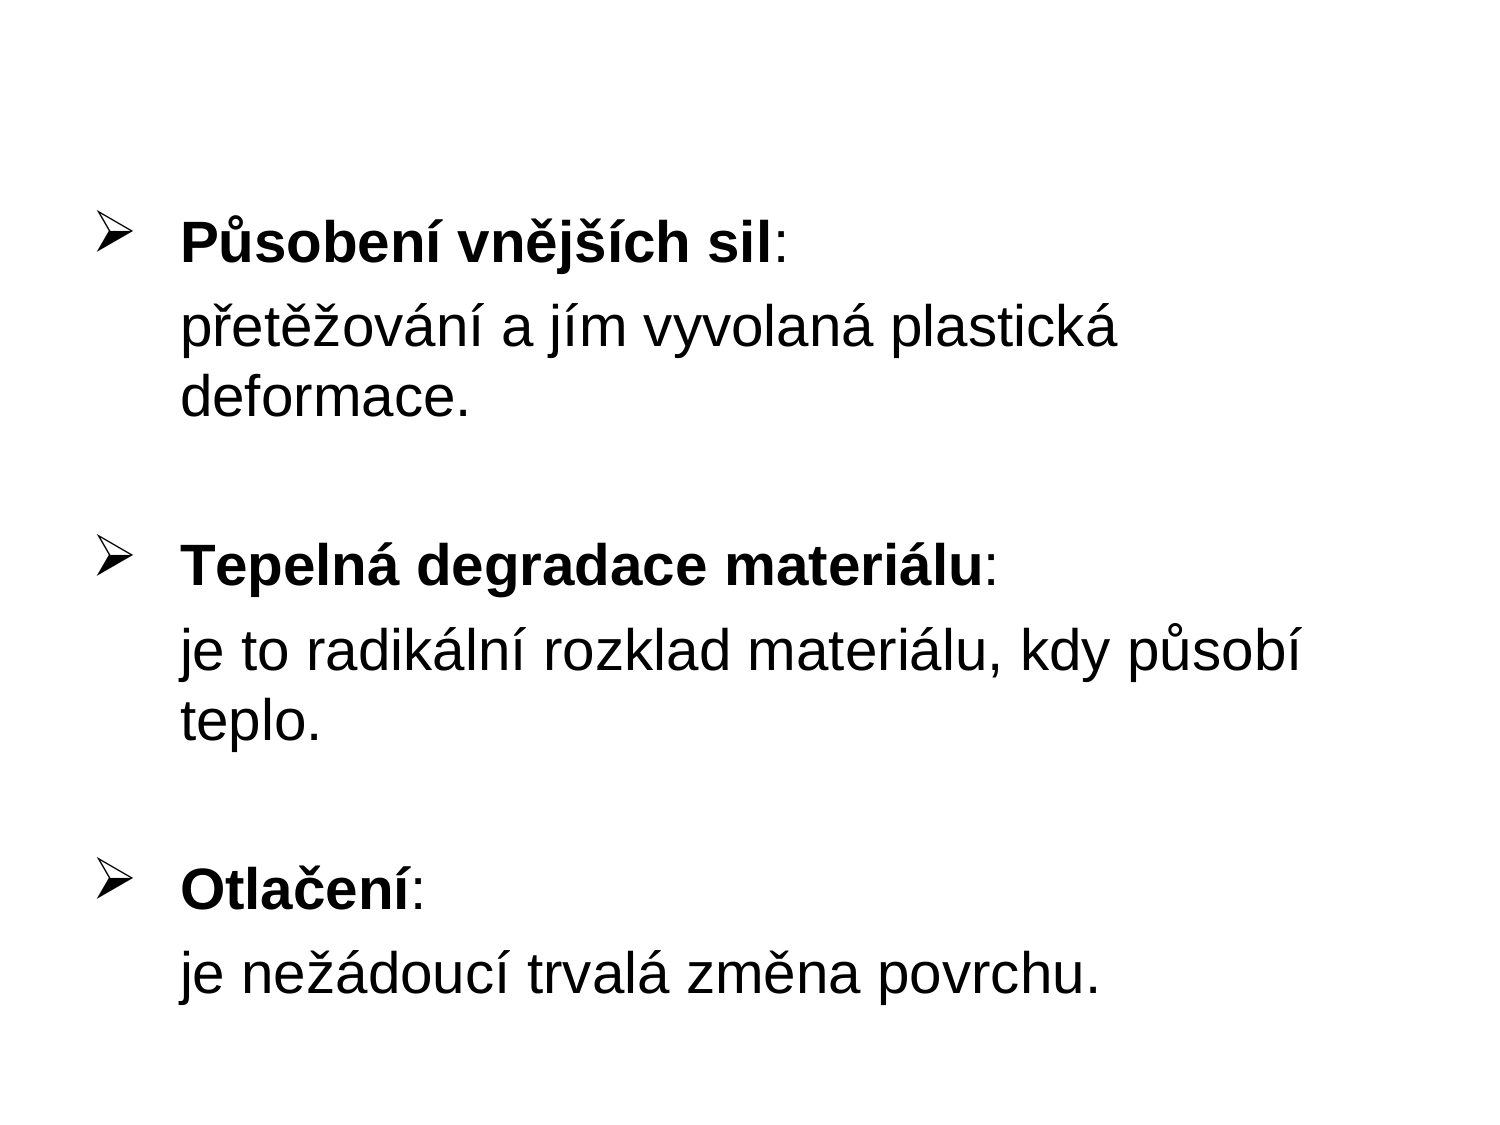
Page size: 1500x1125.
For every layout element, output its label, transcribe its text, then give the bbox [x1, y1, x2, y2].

list Působení vnějších sil: přetěžování a jím vyvolaná plastická deformace. Tepelná degradace materiálu: je to radikální rozklad materiálu, kdy působí teplo. Otlačení: je nežádoucí trvalá změna povrchu. [76, 196, 1427, 1125]
